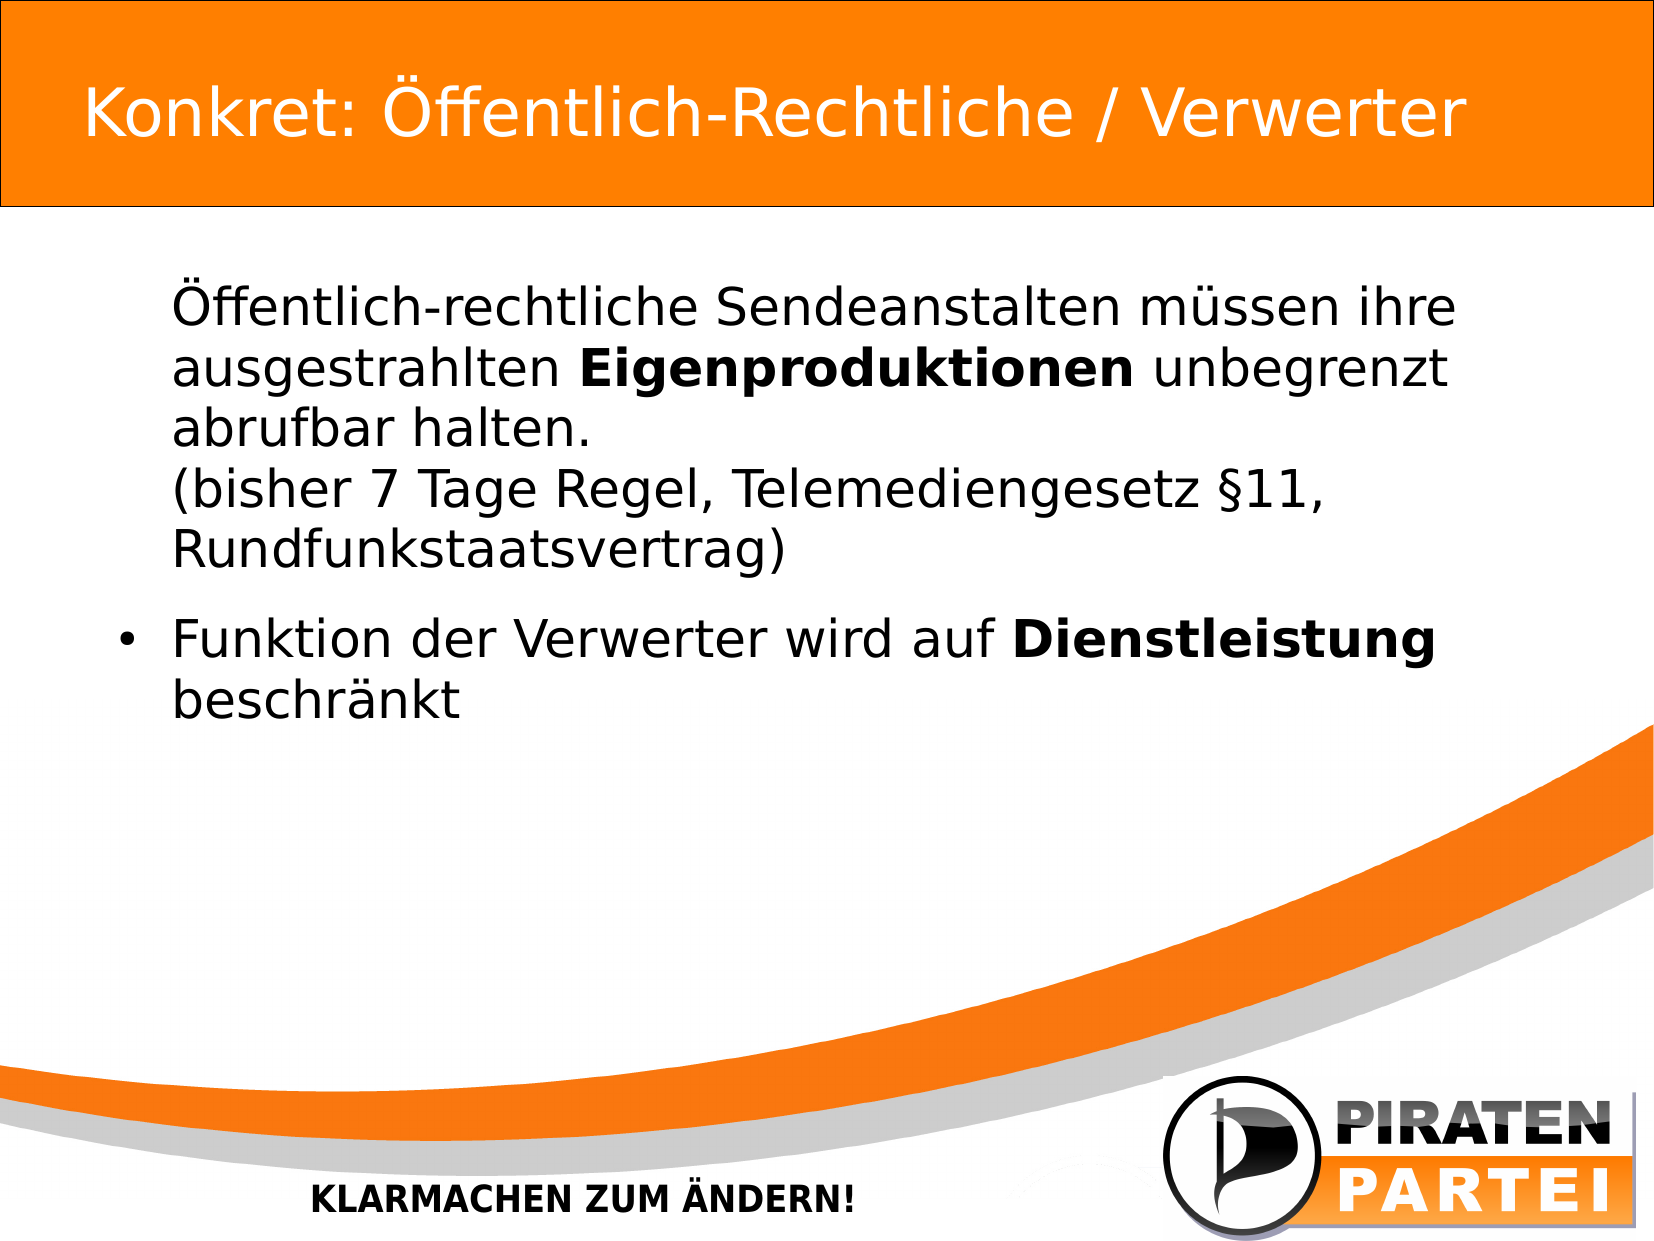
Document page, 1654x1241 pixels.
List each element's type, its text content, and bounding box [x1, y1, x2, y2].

picture [745, 1190, 756, 1199]
list Öffentlich-rechtliche Sendeanstalten müssen ihre ausgestrahlten Eigenproduktionen unbegrenzt abrufbar halten. (bisher 7 Tage Regel, Telemediengesetz §11, Rundfunkstaatsvertrag) Funktion der Verwerter wird auf Dienstleistung beschränkt [82, 259, 1571, 1079]
picture [0, 699, 1654, 1241]
picture [796, 1190, 803, 1197]
title Konkret: Öffentlich-Rechtliche / Verwerter [82, 56, 1571, 170]
picture [392, 1190, 399, 1197]
